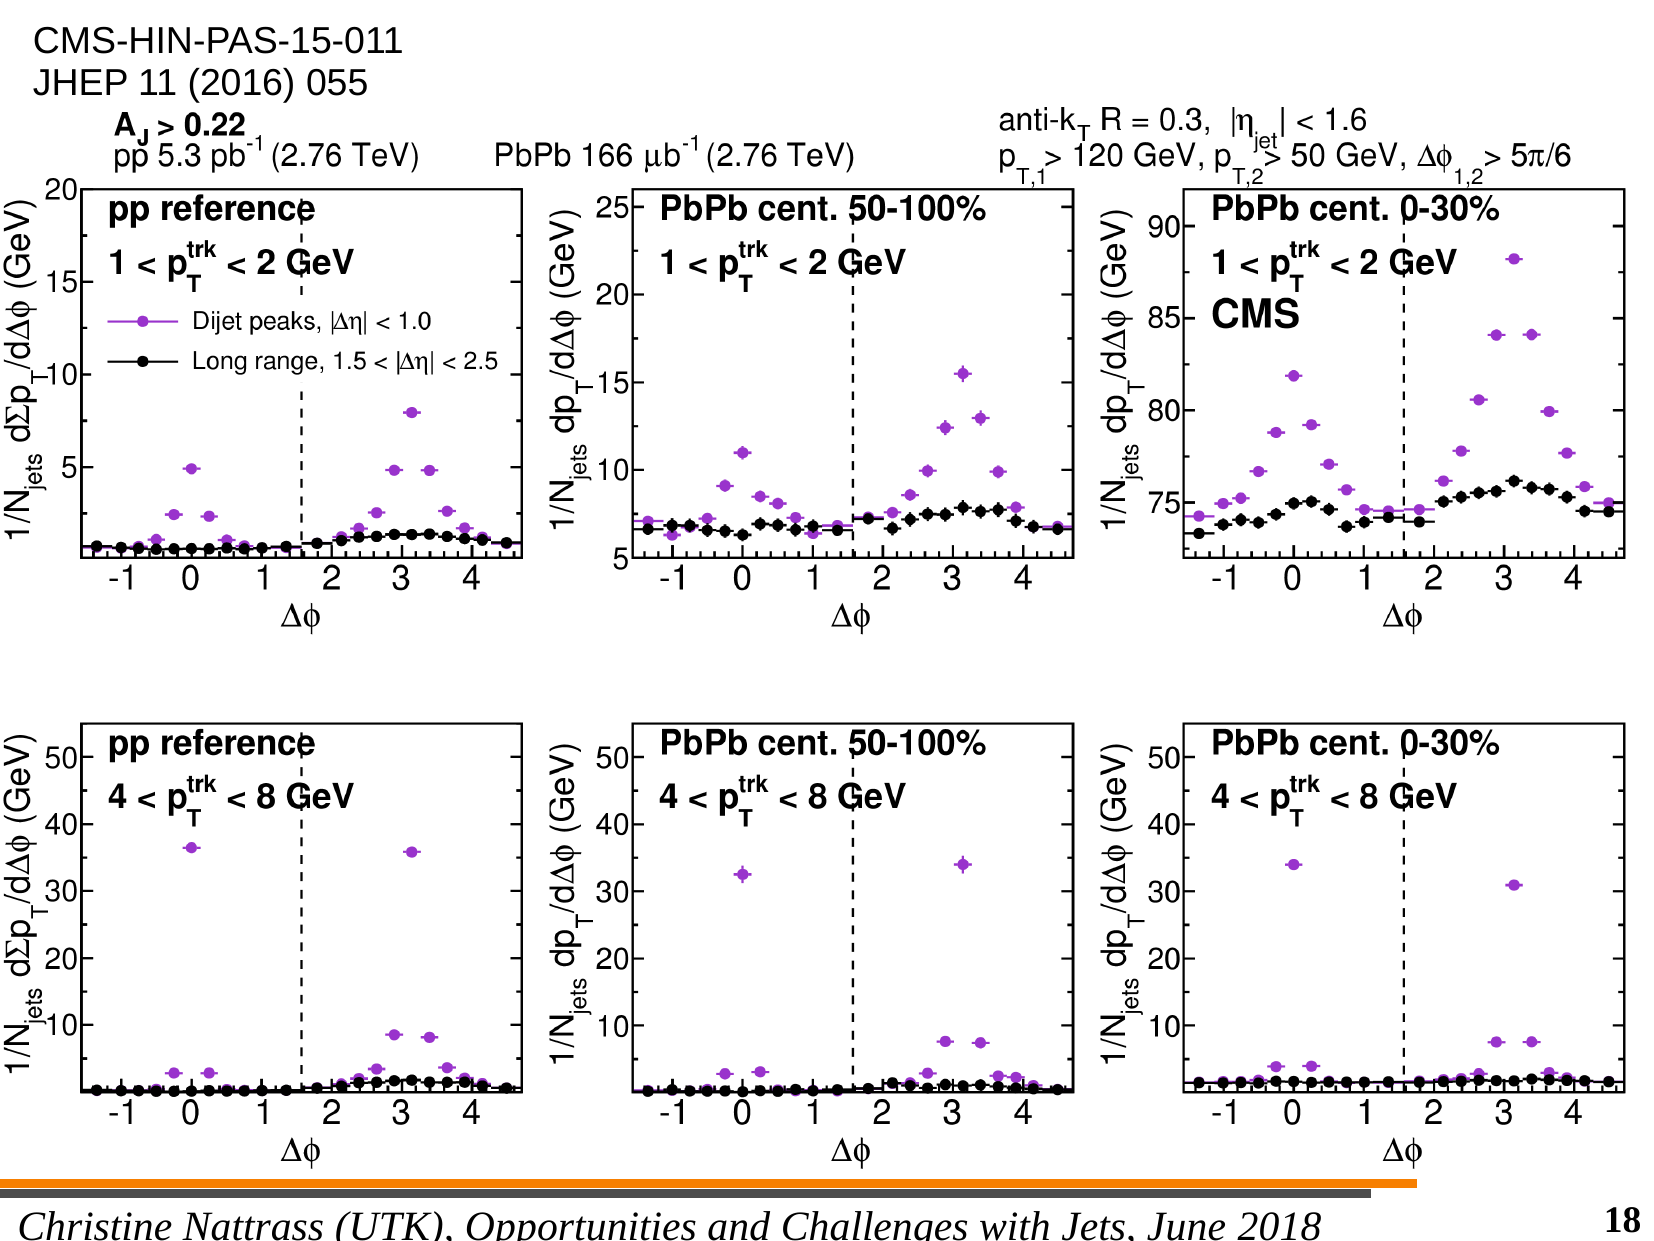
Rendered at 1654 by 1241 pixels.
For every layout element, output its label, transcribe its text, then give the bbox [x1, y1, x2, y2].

picture [0, 103, 1652, 1172]
text_box CMS-HIN-PAS-15-011 JHEP 11 (2016) 055 [18, 12, 604, 98]
